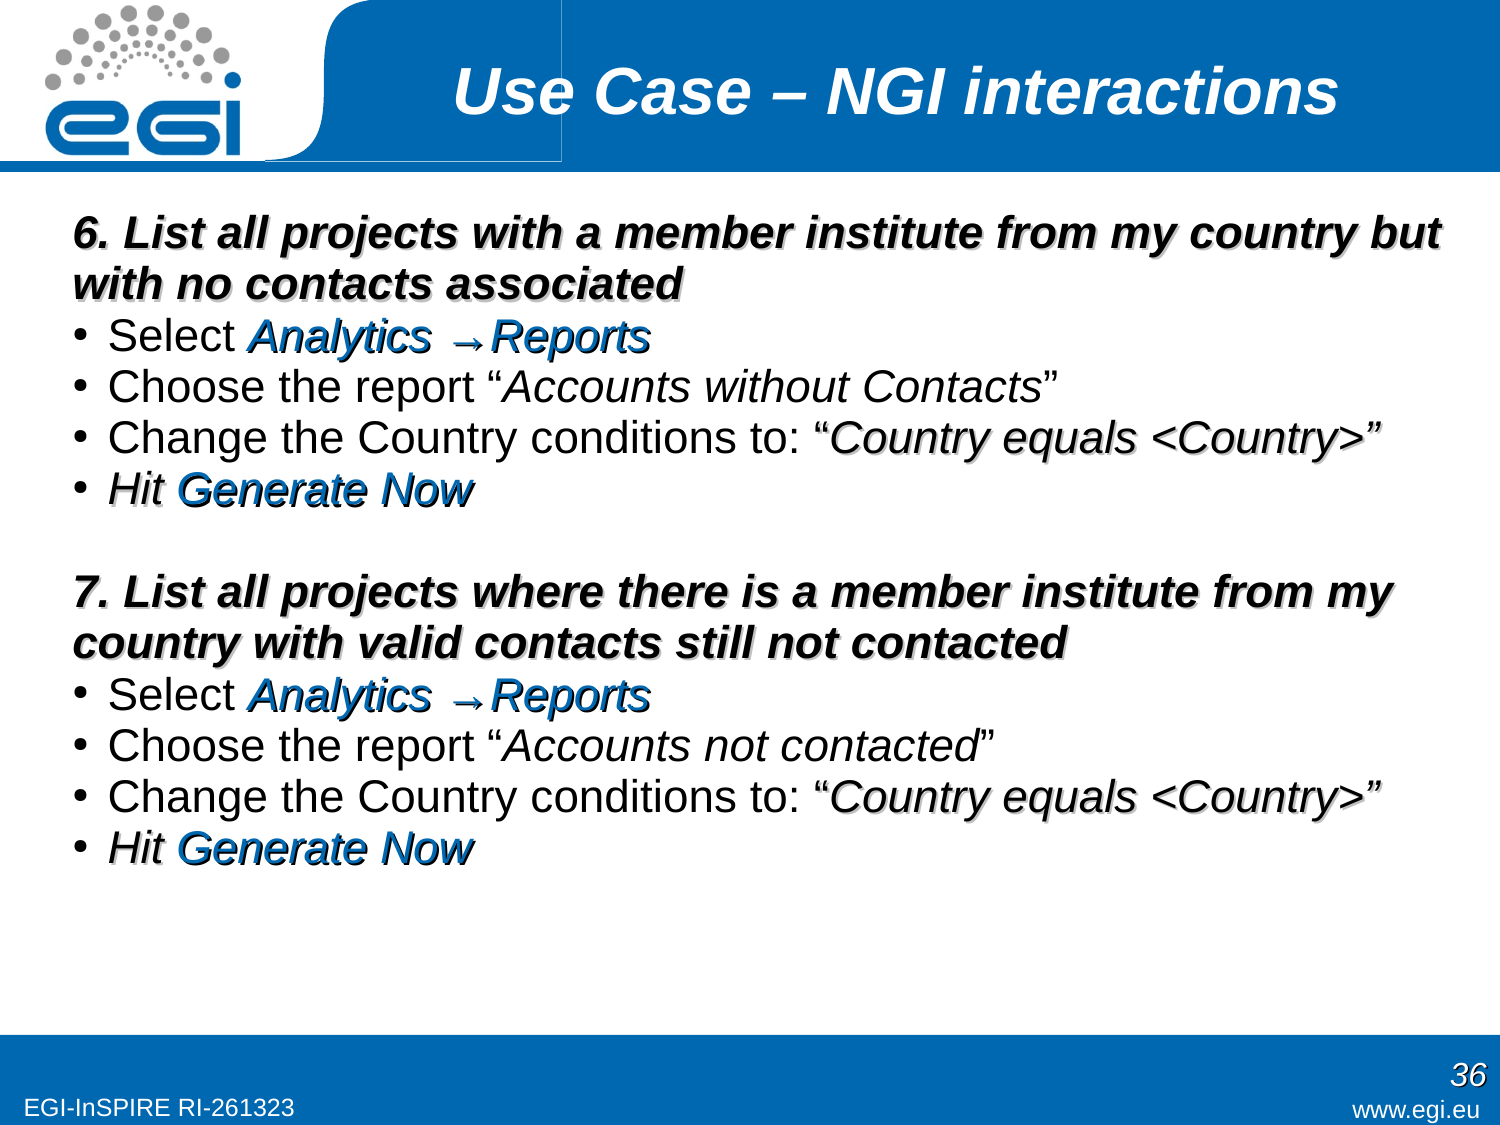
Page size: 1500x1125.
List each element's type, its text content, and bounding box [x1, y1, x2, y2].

text_box Use Case – NGI interactions [349, 40, 1446, 135]
text_box 6. List all projects with a member institute from my country but with no contacts associated Select Analytics →Reports Choose the report “Accounts without Contacts” Change the Country conditions to: “Country equals <Country>” Hit Generate Now 7. List all projects where there is a member institute from my country with valid contacts still not contacted Select Analytics →Reports Choose the report “Accounts not contacted” Change the Country conditions to: “Country equals <Country>” Hit Generate Now [22, 199, 1499, 984]
picture [0, 0, 265, 161]
